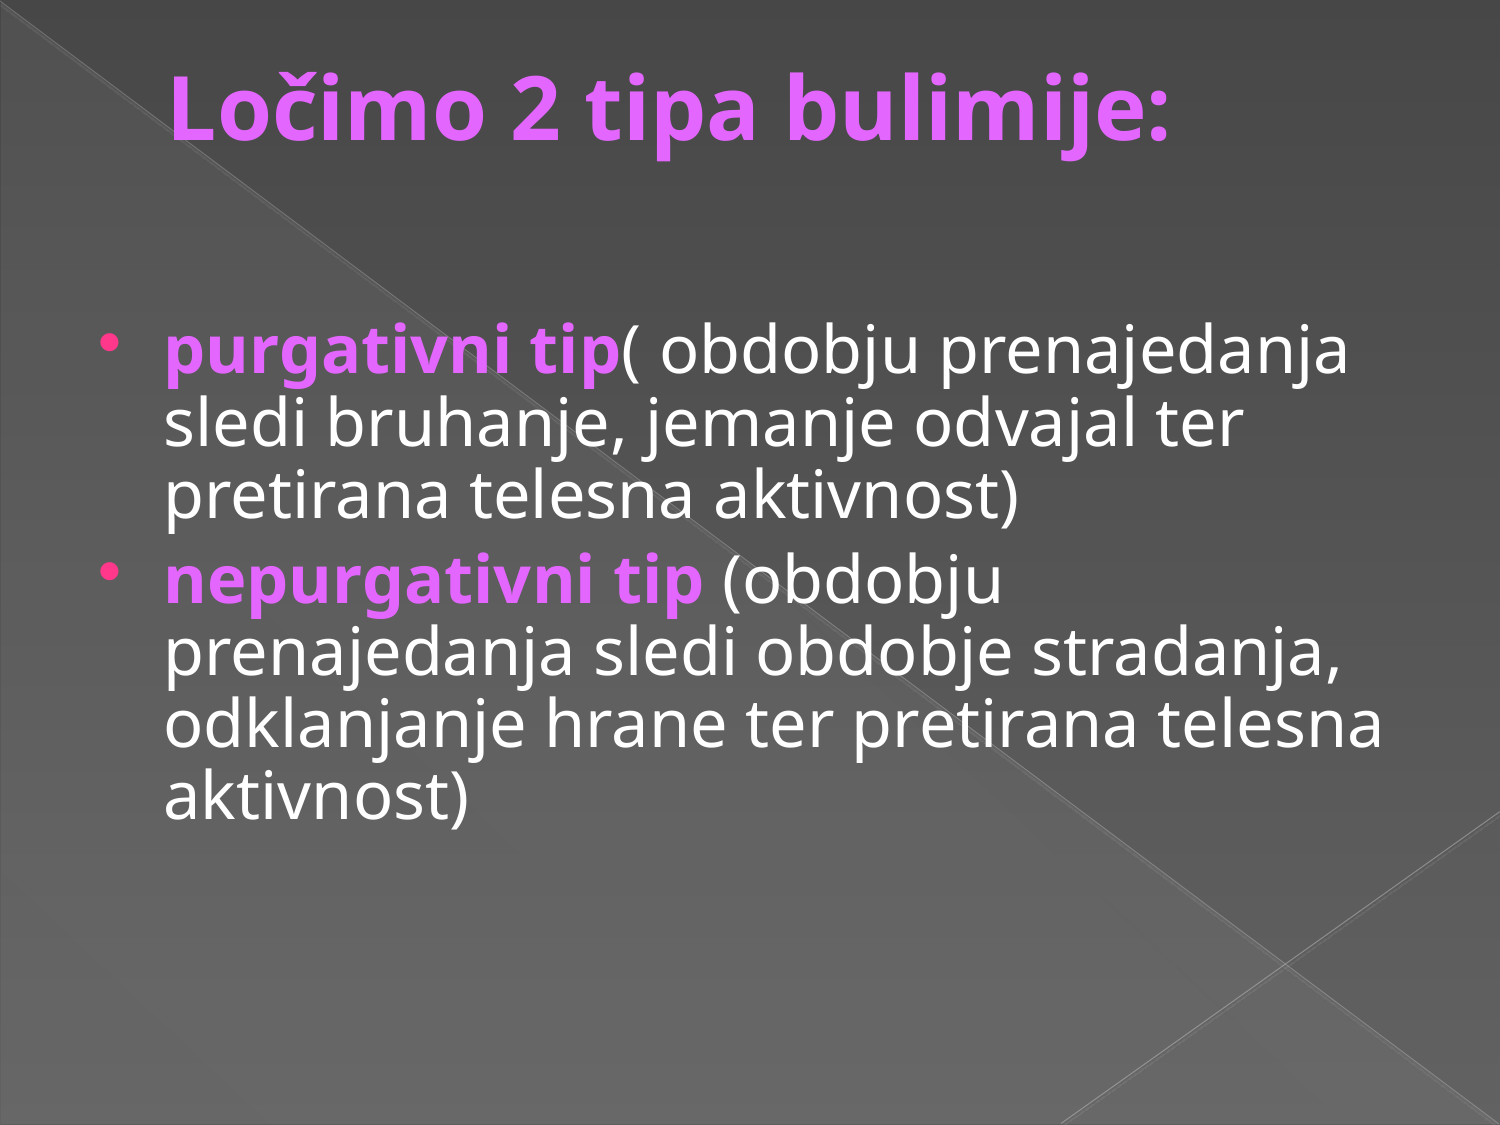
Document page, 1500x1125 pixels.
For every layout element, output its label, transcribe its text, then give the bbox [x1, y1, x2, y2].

title Ločimo 2 tipa bulimije: [75, 43, 1425, 274]
list purgativni tip( obdobju prenajedanja sledi bruhanje, jemanje odvajal ter pretirana telesna aktivnost) nepurgativni tip (obdobju prenajedanja sledi obdobje stradanja, odklanjanje hrane ter pretirana telesna aktivnost) [75, 308, 1425, 1059]
